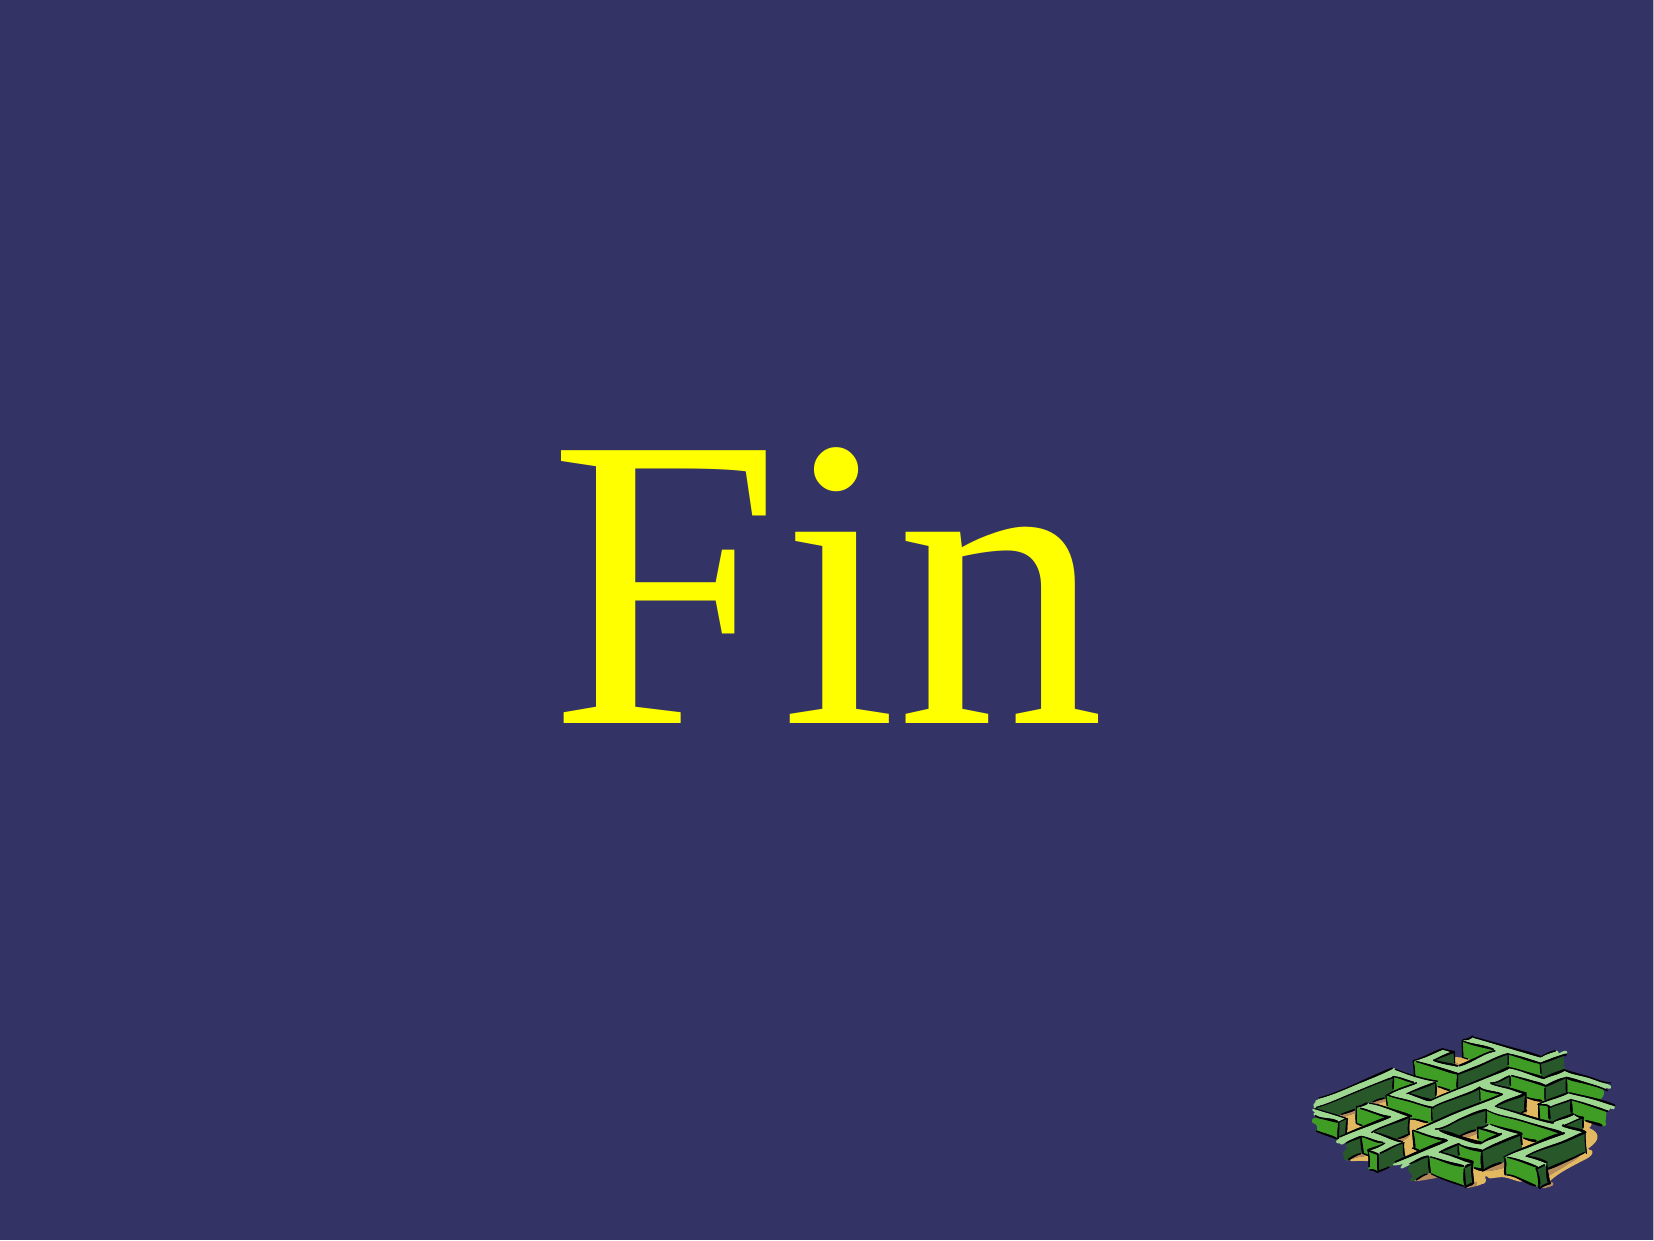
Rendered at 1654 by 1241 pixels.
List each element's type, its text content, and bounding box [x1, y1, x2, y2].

subtitle Fin [121, 19, 1534, 1147]
